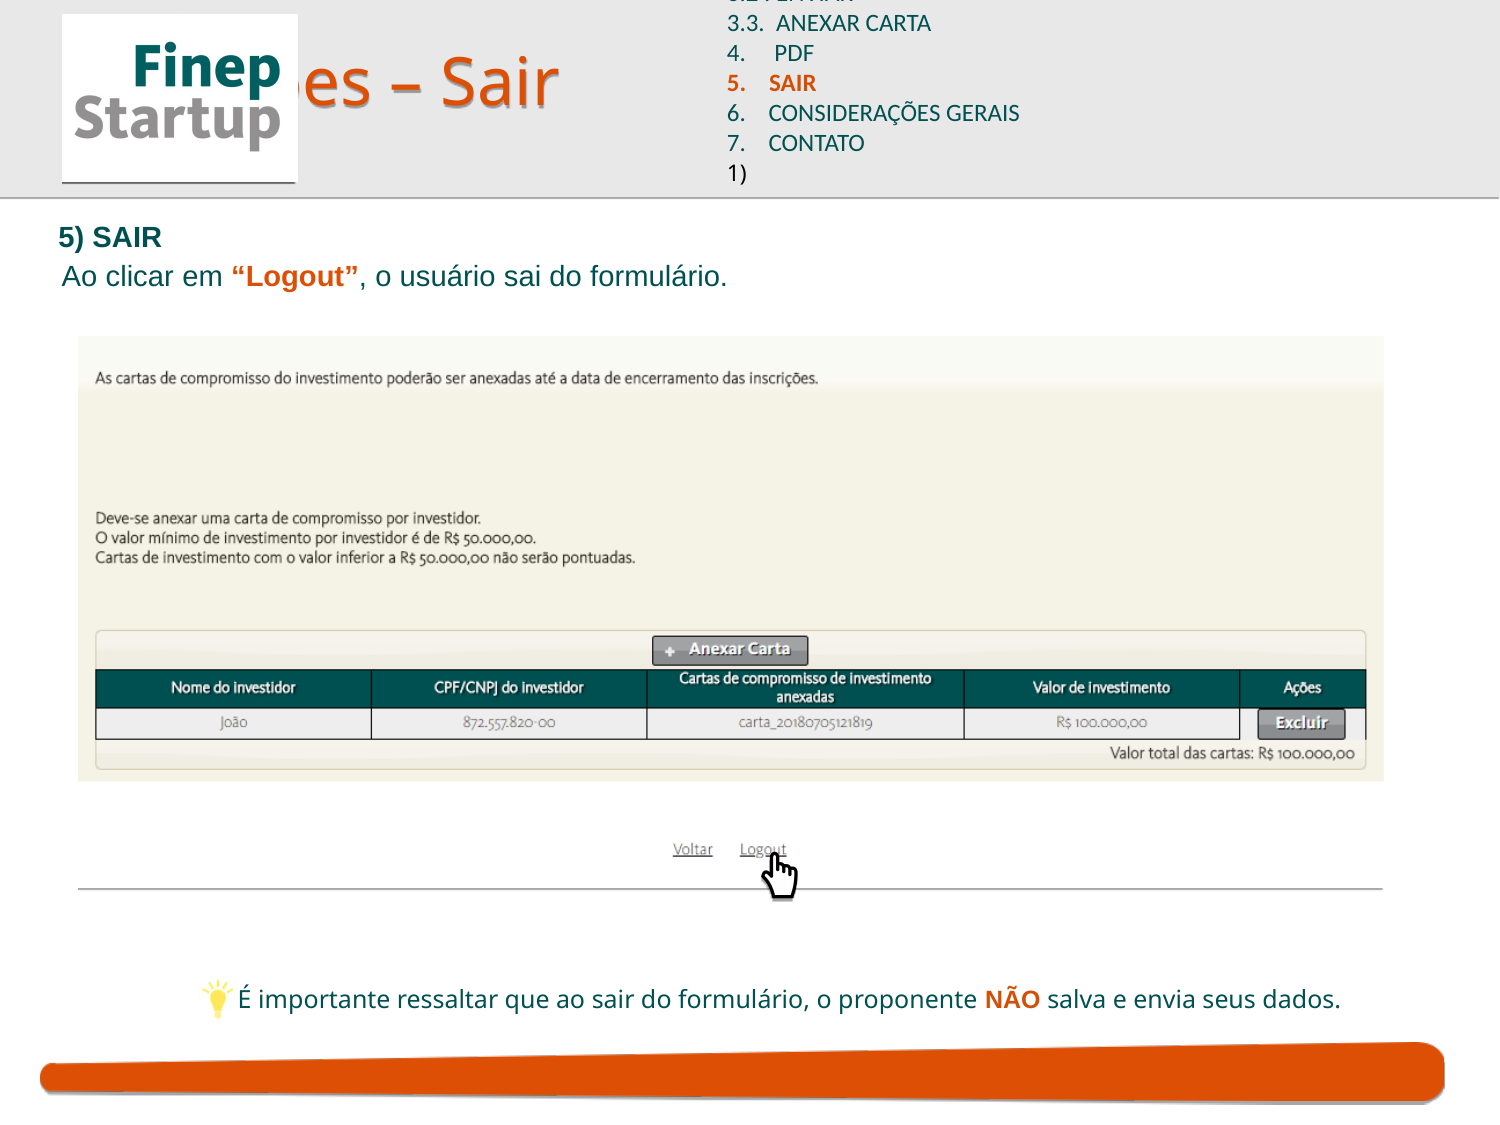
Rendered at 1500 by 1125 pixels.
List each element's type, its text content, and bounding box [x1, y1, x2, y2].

text_box 1. 1º ACESSO 2. CADASTRO 3. BOTÕES DO FORMULÁRIO 3.1. SALVAR 3.2 . ENVIAR 3.3. ANEXAR CARTA 4. PDF 5. SAIR 6. CONSIDERAÇÕES GERAIS 7. CONTATO [712, 0, 1480, 195]
picture [62, 14, 298, 182]
text_box 5) SAIR [43, 211, 178, 261]
picture [78, 336, 1385, 904]
text_box É importante ressaltar que ao sair do formulário, o proponente NÃO salva e envia seus dados. [238, 976, 1450, 1021]
text_box Ao clicar em “Logout”, o usuário sai do formulário. [47, 250, 1287, 300]
